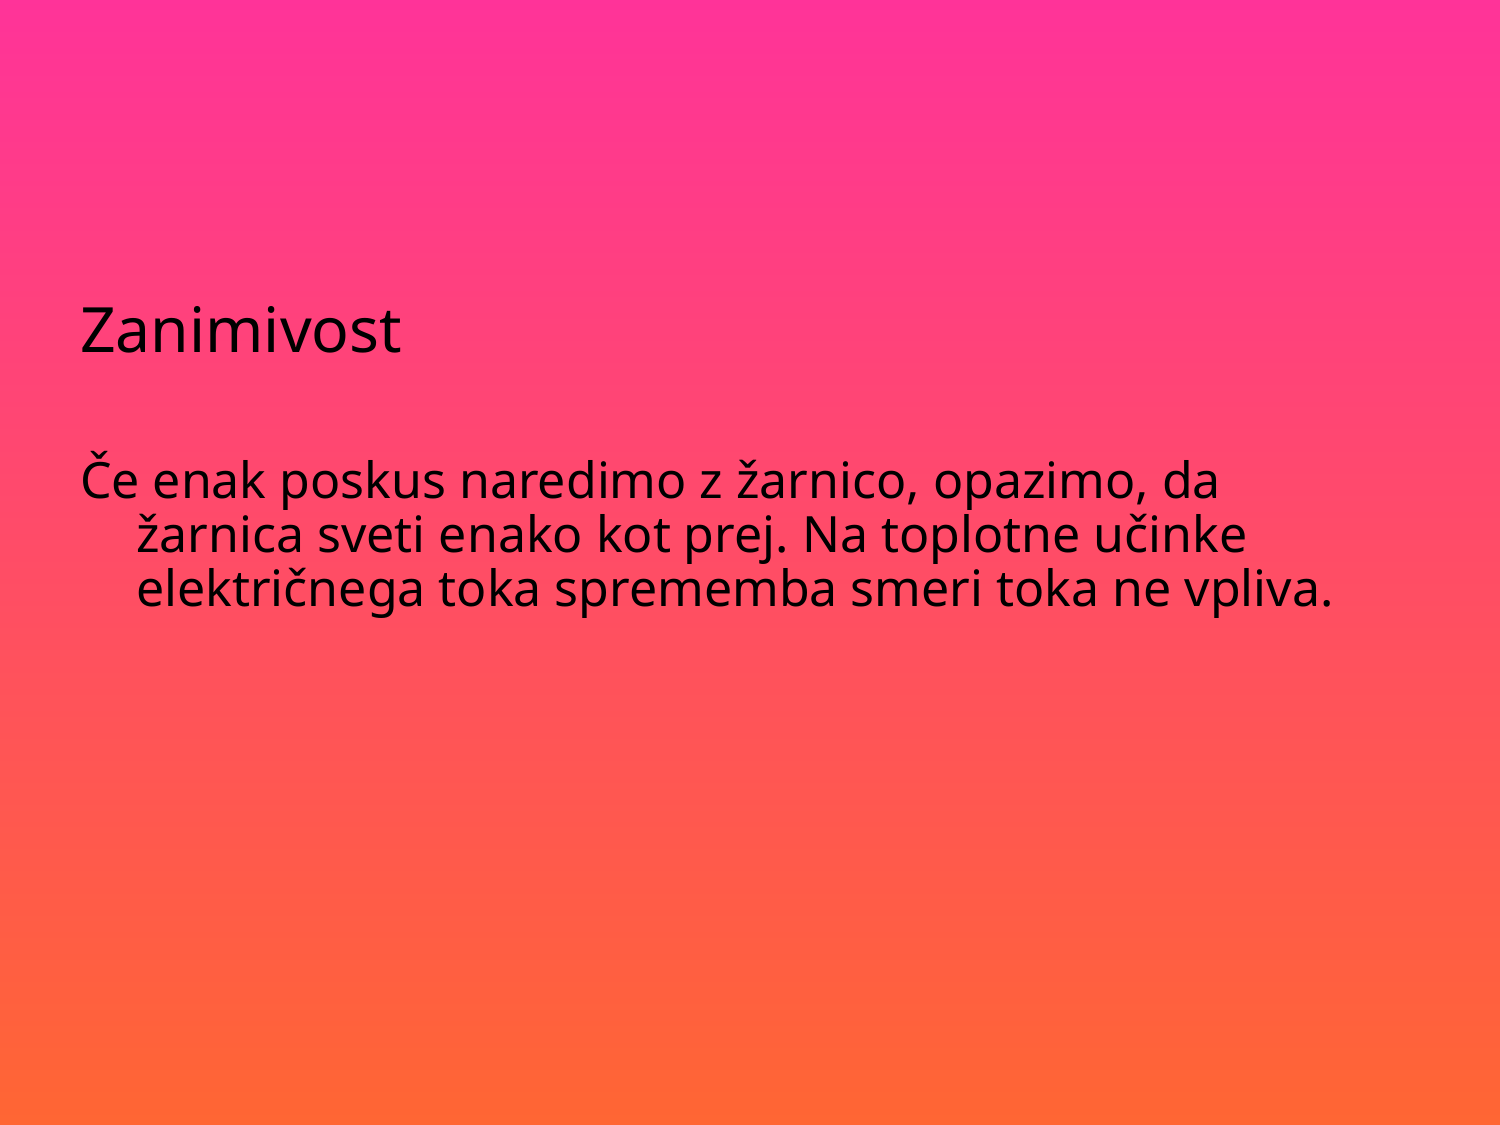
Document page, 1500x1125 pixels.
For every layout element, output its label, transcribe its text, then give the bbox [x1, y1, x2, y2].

list Zanimivost Če enak poskus naredimo z žarnico, opazimo, da žarnica sveti enako kot prej. Na toplotne učinke električnega toka sprememba smeri toka ne vpliva. [64, 290, 1415, 787]
